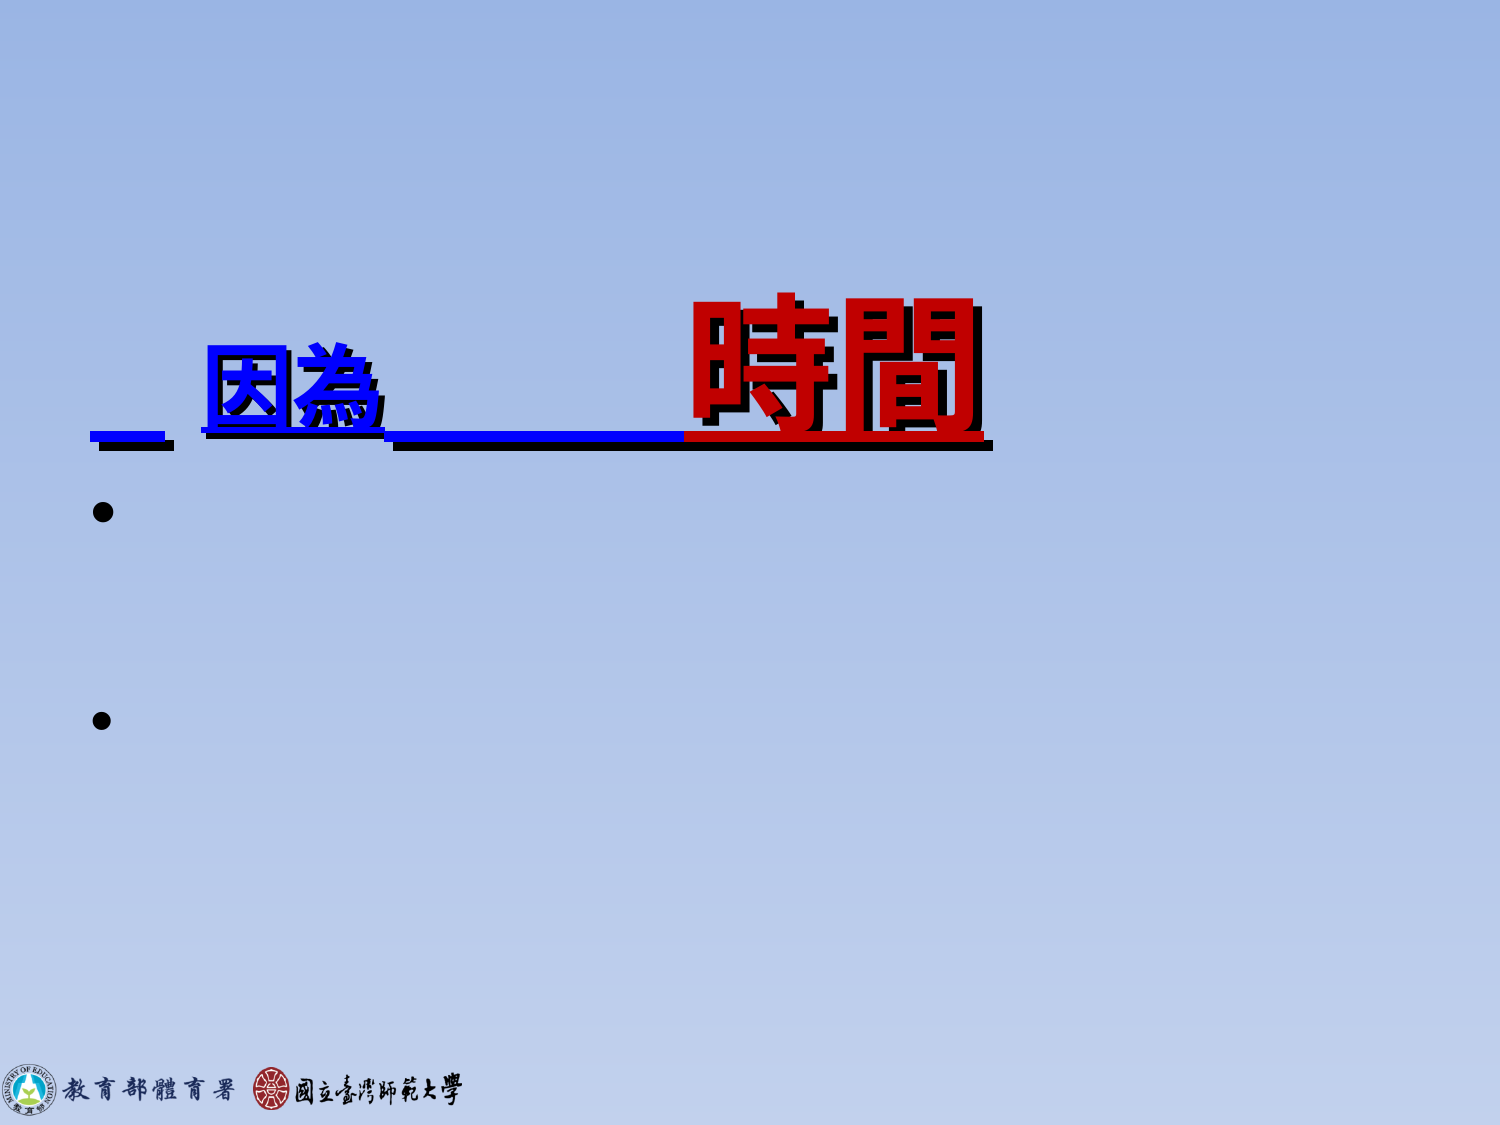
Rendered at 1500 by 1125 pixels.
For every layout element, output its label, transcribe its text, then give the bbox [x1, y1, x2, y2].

list 因為 時間 [75, 262, 1426, 1005]
